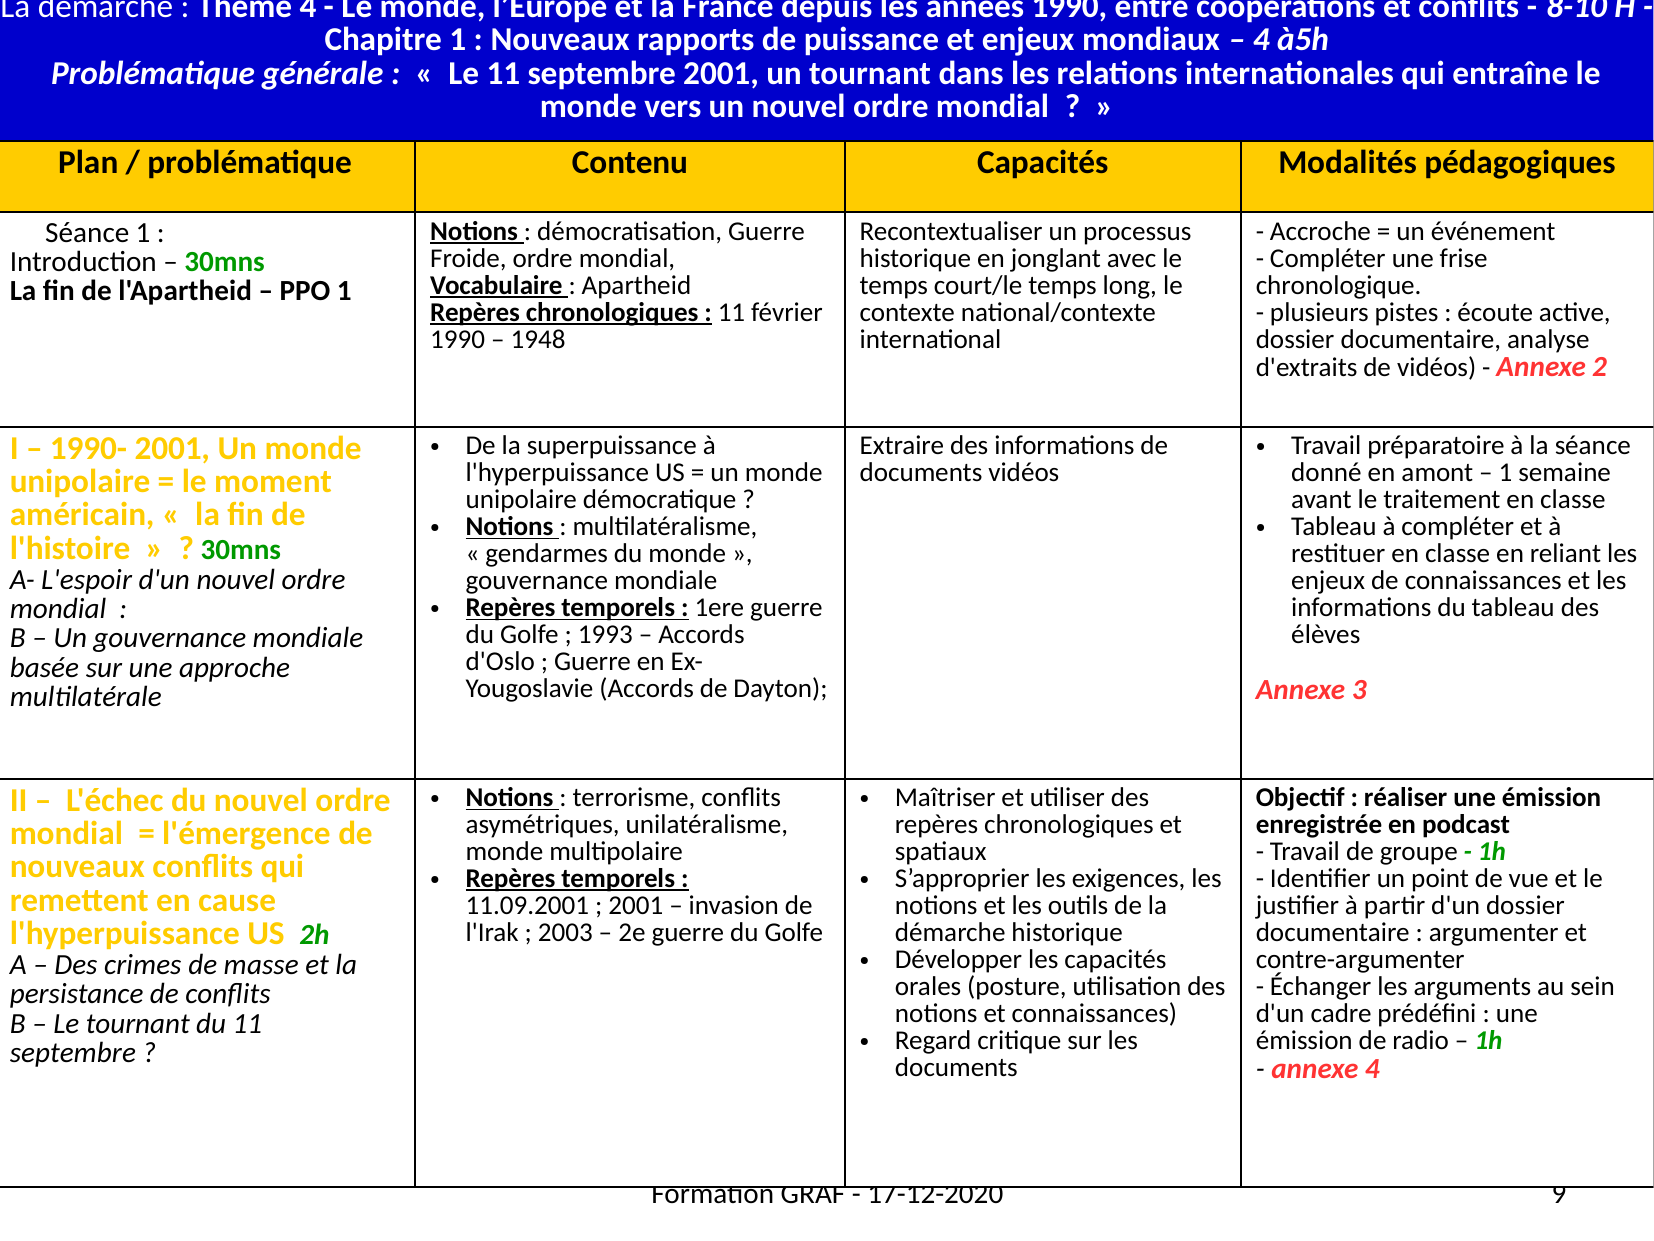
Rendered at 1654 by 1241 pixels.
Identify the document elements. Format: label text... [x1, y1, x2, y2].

table_cell Recontextualiser un processus historique en jonglant avec le temps court/le temps long, le contexte national/contexte international [846, 213, 1240, 426]
table_cell Notions : terrorisme, conflits asymétriques, unilatéralisme, monde multipolaire Repères temporels : 11.09.2001 ; 2001 – invasion de l'Irak ; 2003 – 2e guerre du Golfe [416, 780, 844, 1186]
table_header Plan / problématique [0, 142, 414, 211]
title La démarche : Thème 4 - Le monde, l’Europe et la France depuis les années 1990, entre coopérations et conflits - 8-10 H - Chapitre 1 : Nouveaux rapports de puissance et enjeux mondiaux – 4 à5h Problématique générale : « Le 11 septembre 2001, un tournant dans les relations internationales qui entraîne le monde vers un nouvel ordre mondial ? » [0, 0, 1654, 140]
table_cell Maîtriser et utiliser des repères chronologiques et spatiaux S’approprier les exigences, les notions et les outils de la démarche historique Développer les capacités orales (posture, utilisation des notions et connaissances) Regard critique sur les documents [846, 780, 1240, 1186]
table_header Capacités [846, 142, 1240, 211]
table_cell Travail préparatoire à la séance donné en amont – 1 semaine avant le traitement en classe Tableau à compléter et à restituer en classe en reliant les enjeux de connaissances et les informations du tableau des élèves Annexe 3 [1242, 428, 1653, 778]
table_header Modalités pédagogiques [1242, 142, 1653, 211]
table_cell Notions : démocratisation, Guerre Froide, ordre mondial, Vocabulaire : Apartheid Repères chronologiques : 11 février 1990 – 1948 [416, 213, 844, 426]
table_cell De la superpuissance à l'hyperpuissance US = un monde unipolaire démocratique ? Notions : multilatéralisme, « gendarmes du monde », gouvernance mondiale Repères temporels : 1ere guerre du Golfe ; 1993 – Accords d'Oslo ; Guerre en Ex-Yougoslavie (Accords de Dayton); [416, 428, 844, 778]
table_cell Séance 1 : Introduction – 30mns La fin de l'Apartheid – PPO 1 [0, 213, 414, 426]
table_cell - Accroche = un événement - Compléter une frise chronologique. - plusieurs pistes : écoute active, dossier documentaire, analyse d'extraits de vidéos) - Annexe 2 [1242, 213, 1653, 426]
table_cell Objectif : réaliser une émission enregistrée en podcast - Travail de groupe - 1h - Identifier un point de vue et le justifier à partir d'un dossier documentaire : argumenter et contre-argumenter - Échanger les arguments au sein d'un cadre prédéfini : une émission de radio – 1h - annexe 4 [1242, 780, 1653, 1186]
table_cell Extraire des informations de documents vidéos [846, 428, 1240, 778]
table_cell I – 1990- 2001, Un monde unipolaire = le moment américain, « la fin de l'histoire » ? 30mns A- L'espoir d'un nouvel ordre mondial : B – Un gouvernance mondiale basée sur une approche multilatérale [0, 428, 414, 778]
table_header Contenu [416, 142, 844, 211]
table_cell II – L'échec du nouvel ordre mondial = l'émergence de nouveaux conflits qui remettent en cause l'hyperpuissance US 2h A – Des crimes de masse et la persistance de conflits B – Le tournant du 11 septembre ? [0, 780, 414, 1186]
